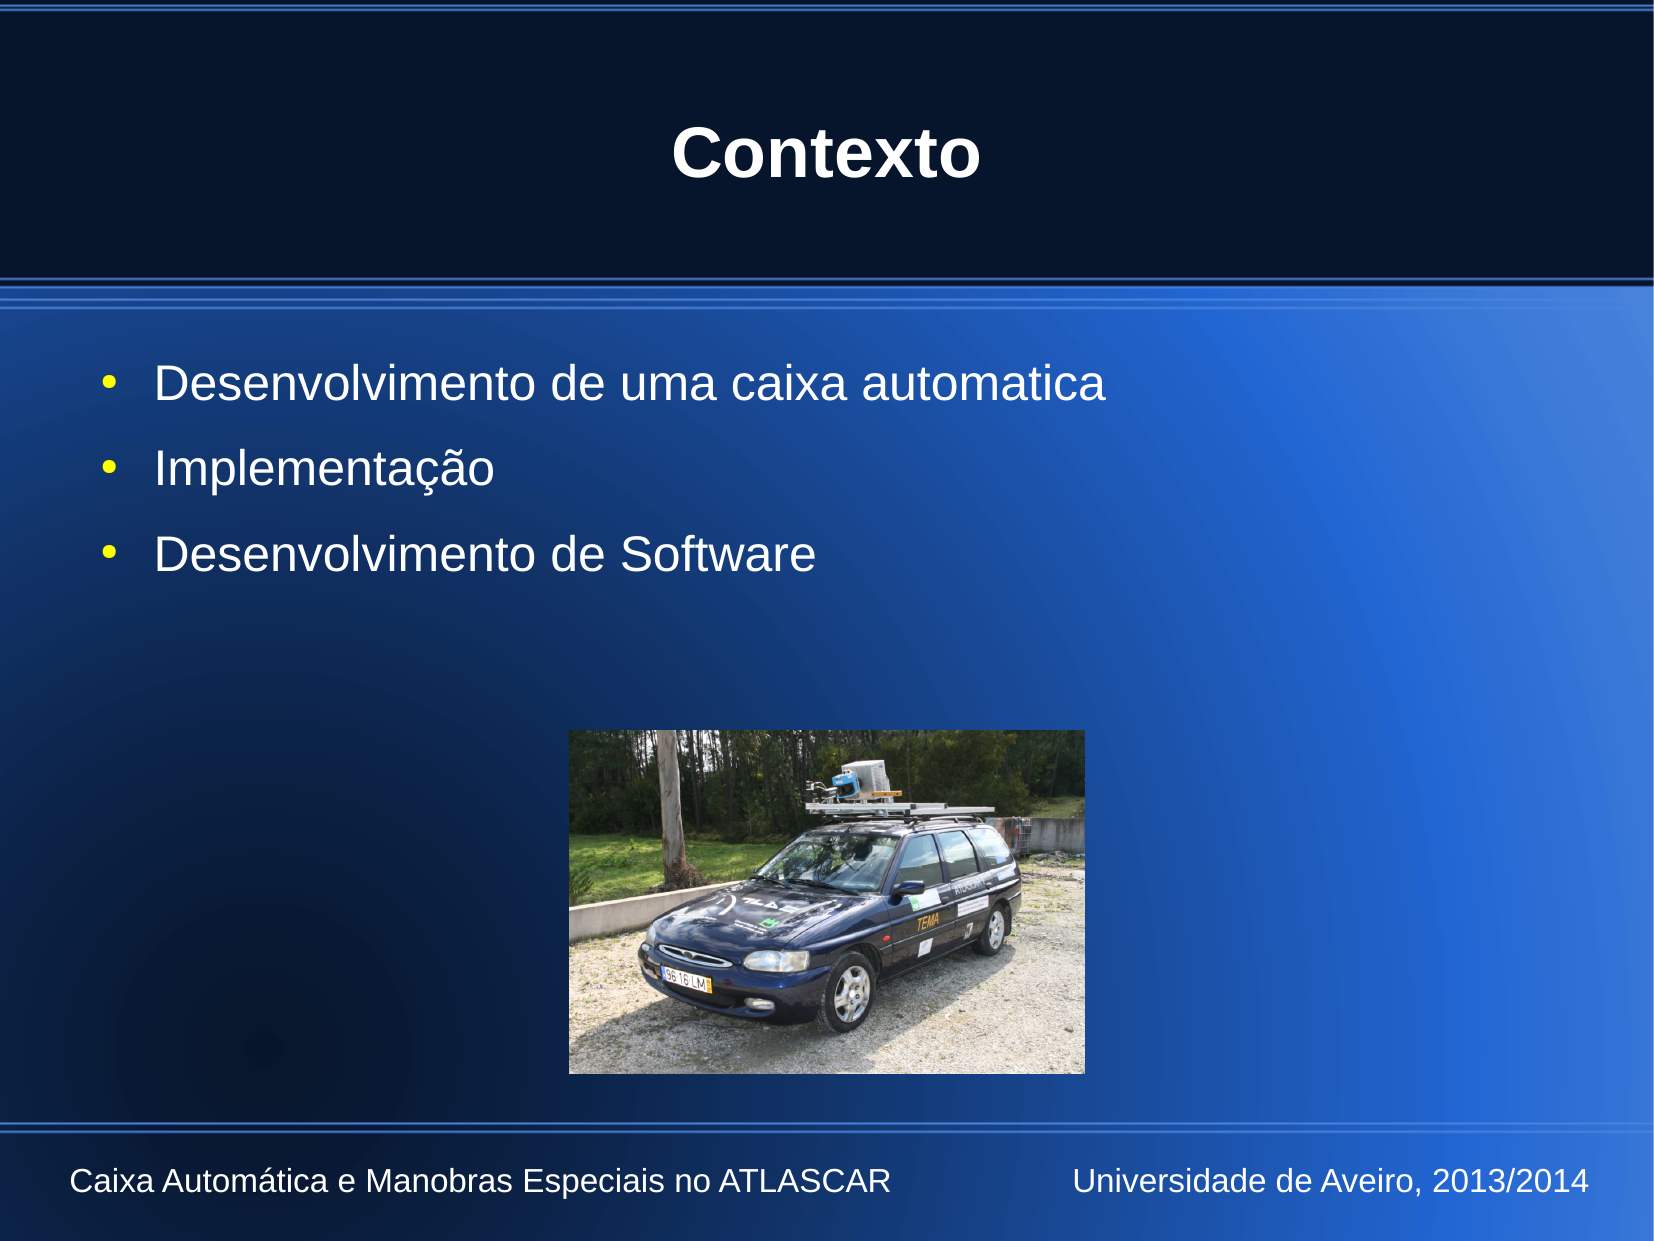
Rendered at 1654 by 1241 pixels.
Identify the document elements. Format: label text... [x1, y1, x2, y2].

text_box Caixa Automática e Manobras Especiais no ATLASCAR [54, 1155, 918, 1207]
list Desenvolvimento de uma caixa automatica Implementação Desenvolvimento de Software [82, 355, 1571, 699]
text_box Universidade de Aveiro, 2013/2014 [1057, 1155, 1606, 1207]
picture [0, 0, 1654, 1241]
title Contexto [82, 49, 1571, 257]
